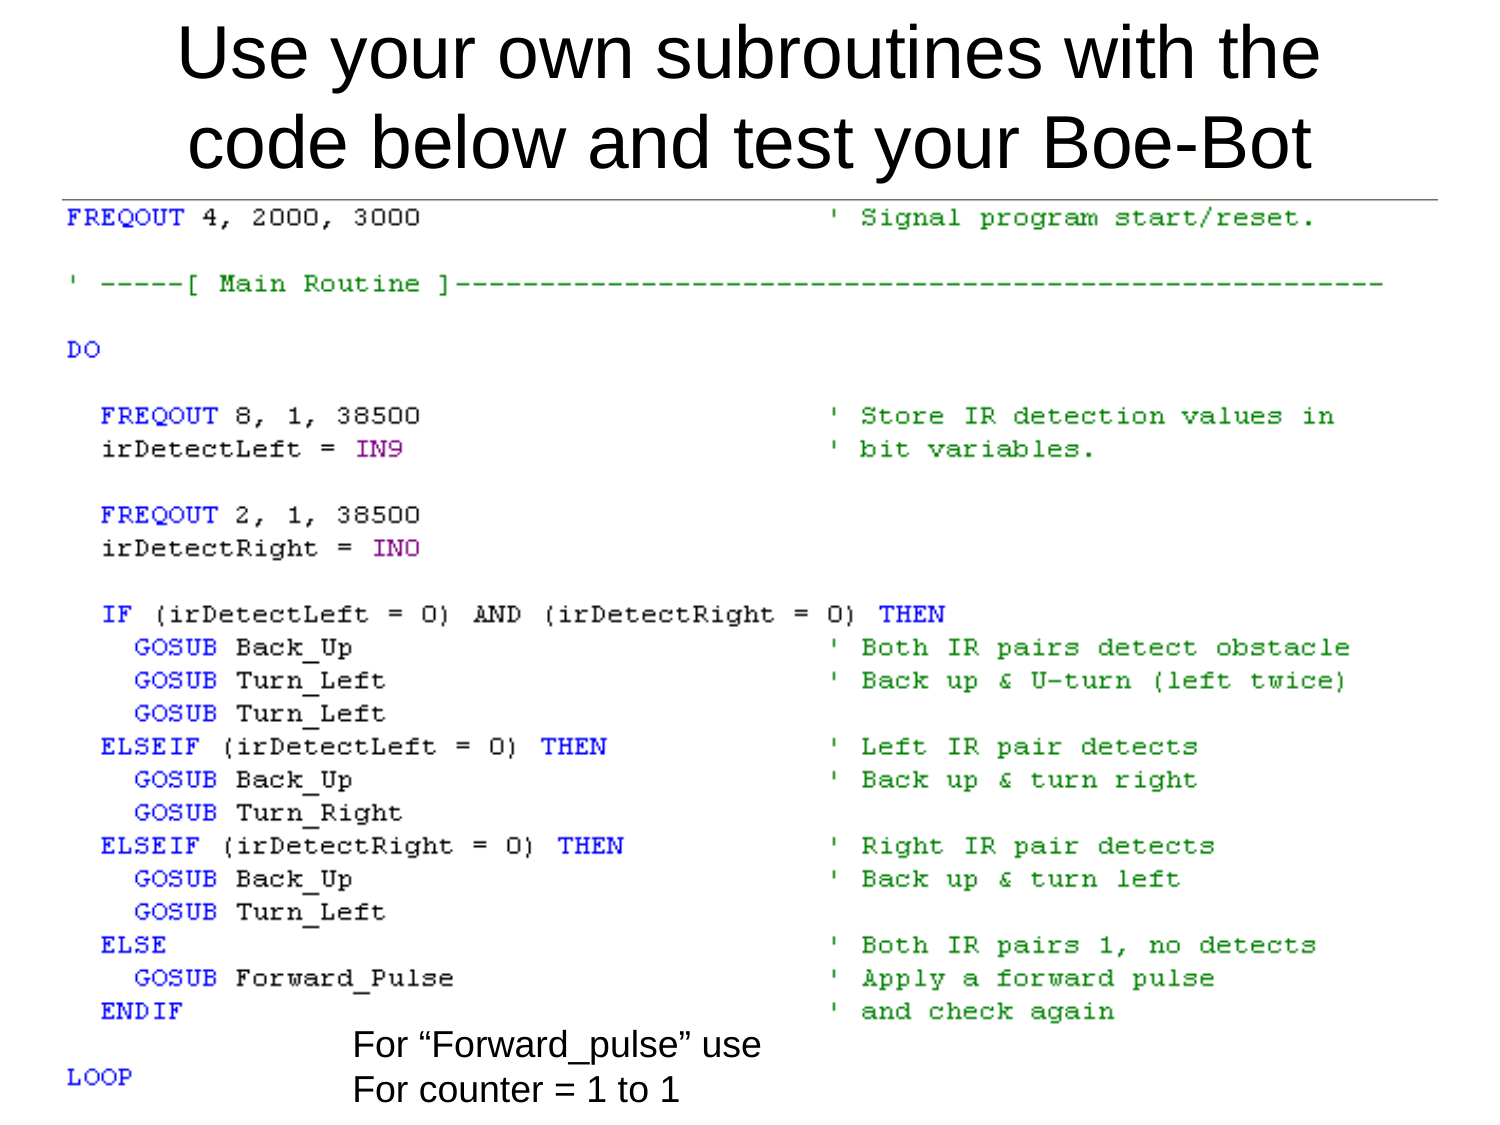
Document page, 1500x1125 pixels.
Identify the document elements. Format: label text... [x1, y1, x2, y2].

picture [62, 199, 1438, 1125]
title Use your own subroutines with the code below and test your Boe-Bot [75, 0, 1426, 192]
text_box For “Forward_pulse” use For counter = 1 to 1 [337, 1012, 801, 1118]
